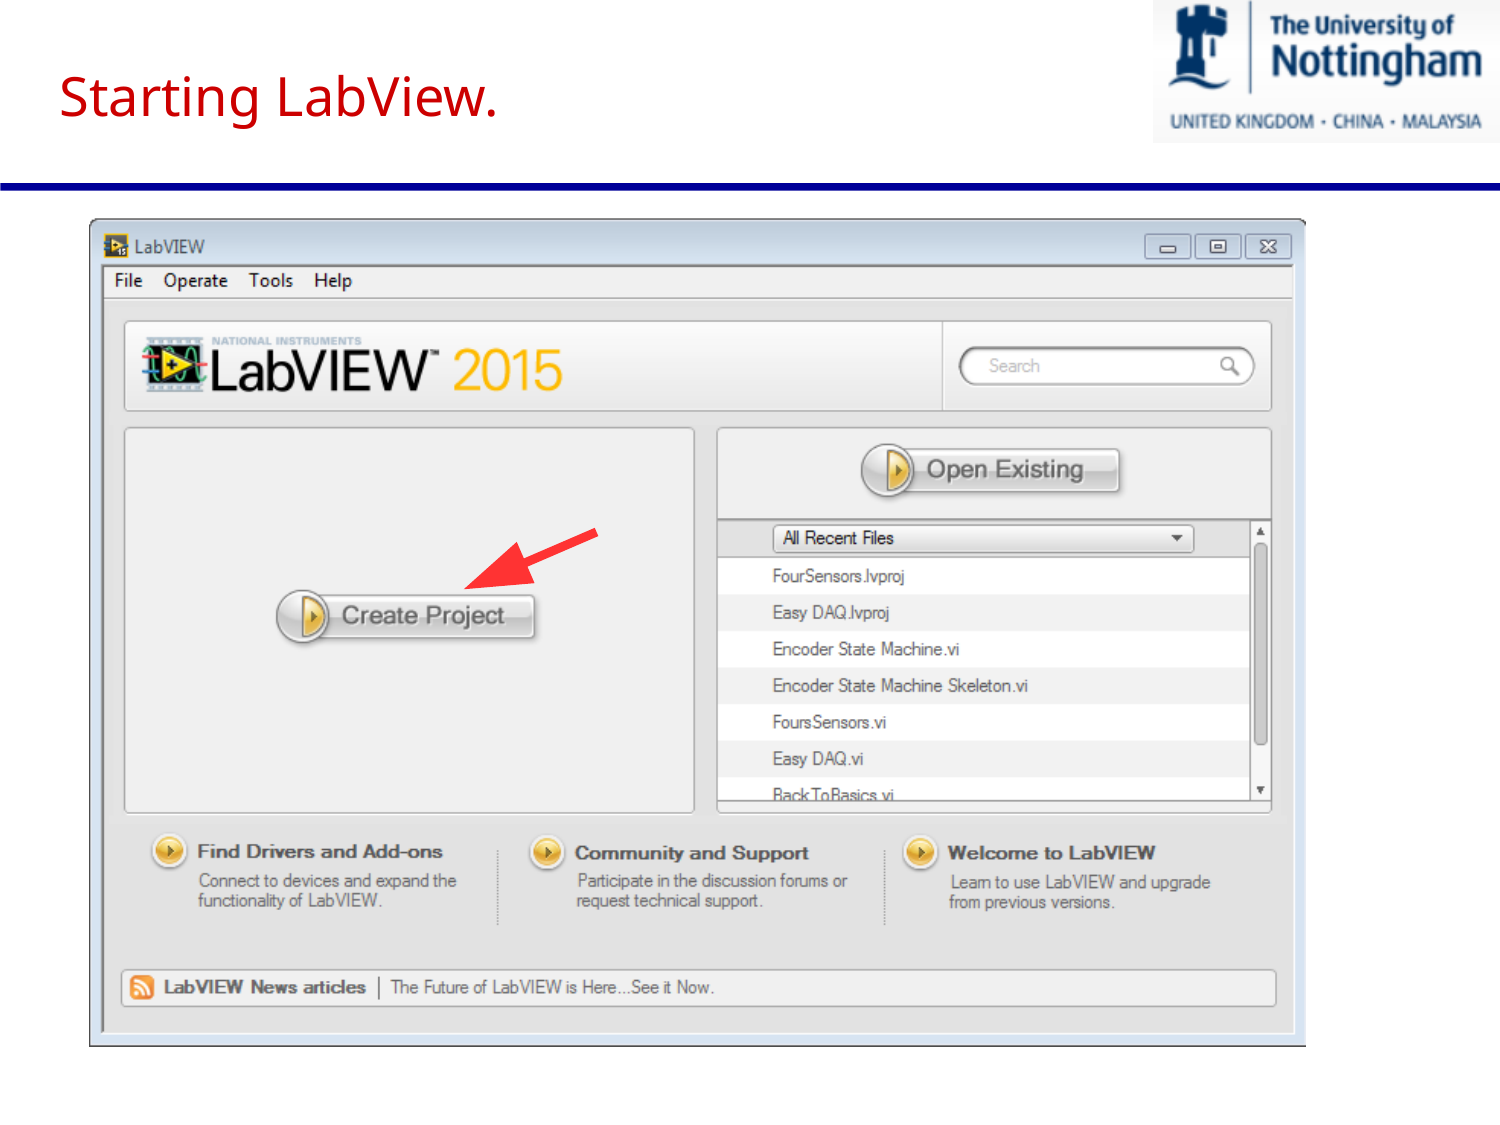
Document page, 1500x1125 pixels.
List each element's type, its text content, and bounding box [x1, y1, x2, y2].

picture [89, 217, 1306, 1047]
picture [1153, 0, 1500, 143]
title Starting LabView. [59, 50, 1297, 141]
